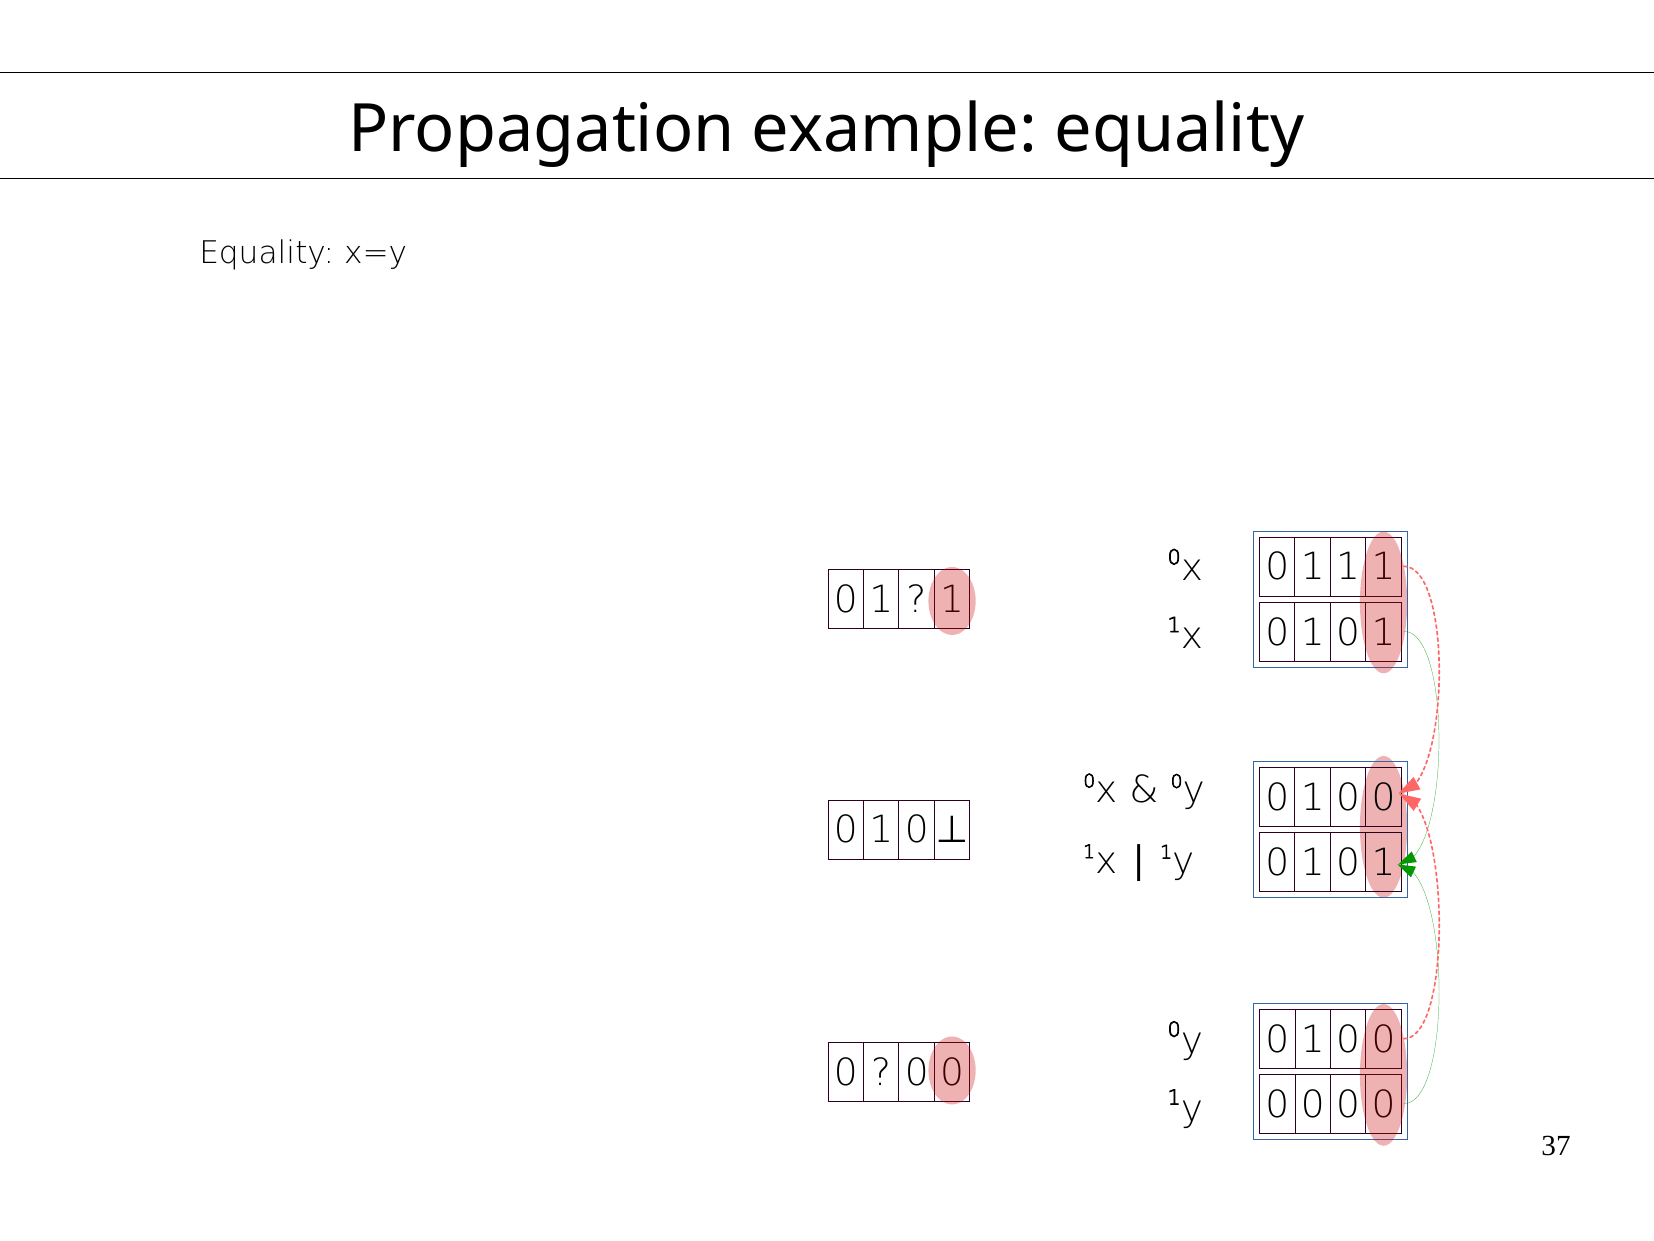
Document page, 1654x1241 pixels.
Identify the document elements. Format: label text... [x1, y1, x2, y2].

text_box 1 [1295, 1009, 1330, 1069]
text_box 0x [1152, 534, 1219, 600]
text_box 0 [1330, 602, 1365, 662]
text_box 0 [1330, 832, 1365, 892]
text_box 1x ∣ 1y [1083, 838, 1230, 904]
text_box 0 [1259, 832, 1294, 892]
text_box 0 [1259, 602, 1294, 662]
text_box 0 [1330, 1009, 1365, 1069]
text_box 0 [828, 1042, 863, 1102]
text_box 0 [1330, 1074, 1365, 1134]
text_box Equality: x=y [199, 234, 508, 287]
text_box 1 [1294, 602, 1330, 662]
text_box [1359, 799, 1407, 859]
text_box Propagation example: equality [0, 72, 1654, 166]
text_box [1370, 762, 1397, 767]
text_box 0 [1398, 1123, 1402, 1134]
text_box 1 [1294, 767, 1330, 827]
text_box 1 [1294, 832, 1330, 892]
text_box ? [898, 569, 934, 629]
text_box 0x & 0y [1083, 767, 1230, 833]
text_box 0 [898, 1042, 934, 1102]
text_box 1 [962, 569, 970, 577]
text_box 1 [1394, 537, 1402, 554]
text_box 0 [963, 1095, 970, 1102]
text_box 0 [828, 800, 863, 860]
text_box 0 [828, 569, 863, 629]
text_box 0 [1365, 767, 1402, 827]
text_box ⊥ [934, 800, 970, 860]
text_box 1 [1365, 650, 1370, 662]
text_box 1 [1330, 537, 1365, 597]
text_box 1 [1365, 537, 1373, 555]
text_box 0 [1259, 1009, 1295, 1069]
text_box 0 [934, 1094, 941, 1102]
text_box 1 [863, 569, 898, 629]
text_box [1359, 1003, 1408, 1146]
text_box 0y [1152, 1007, 1219, 1073]
text_box 1x [1152, 602, 1219, 668]
text_box [1374, 892, 1393, 897]
text_box [928, 1036, 976, 1105]
text_box 0 [1259, 1074, 1295, 1134]
text_box [1359, 531, 1408, 674]
text_box 1 [934, 569, 942, 577]
text_box 1 [1294, 537, 1330, 597]
text_box 0 [1295, 1074, 1330, 1134]
text_box 0 [1394, 1009, 1402, 1027]
text_box 1 [1397, 651, 1402, 662]
text_box ? [863, 1042, 898, 1102]
text_box 0 [1365, 1123, 1370, 1134]
text_box 0 [1259, 767, 1294, 827]
text_box 1y [1152, 1075, 1219, 1141]
text_box 0 [1365, 1009, 1374, 1027]
text_box [928, 566, 976, 635]
text_box 0 [898, 800, 934, 860]
text_box [1374, 755, 1393, 761]
text_box 0 [1259, 537, 1294, 597]
text_box 0 [1330, 767, 1365, 827]
text_box 1 [863, 800, 898, 860]
text_box 1 [1365, 832, 1402, 892]
